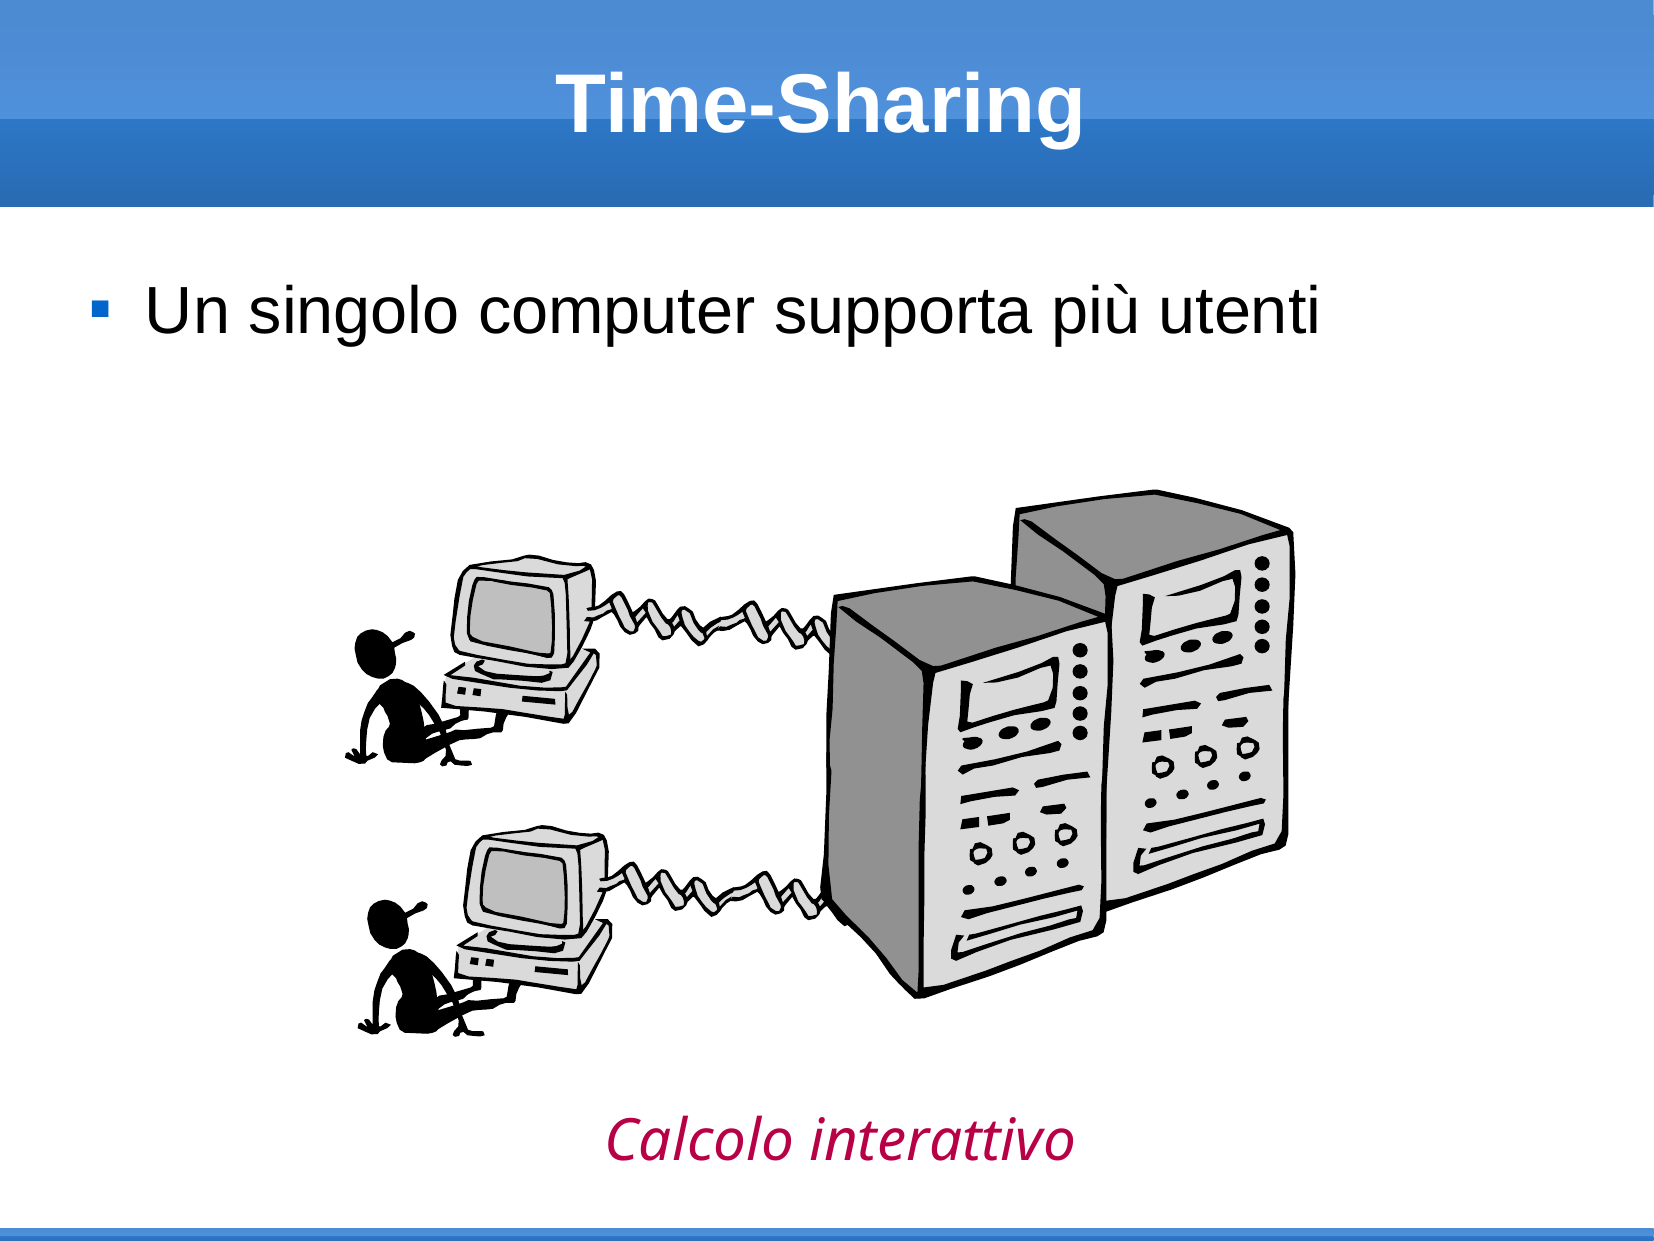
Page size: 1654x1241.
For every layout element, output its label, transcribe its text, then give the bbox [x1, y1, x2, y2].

title Time-Sharing [76, 0, 1565, 208]
text_box [344, 489, 1296, 1037]
list Un singolo computer supporta più utenti [59, 265, 1595, 1211]
text_box [367, 899, 428, 949]
text_box Calcolo interattivo [590, 1090, 1092, 1186]
text_box [354, 629, 416, 679]
